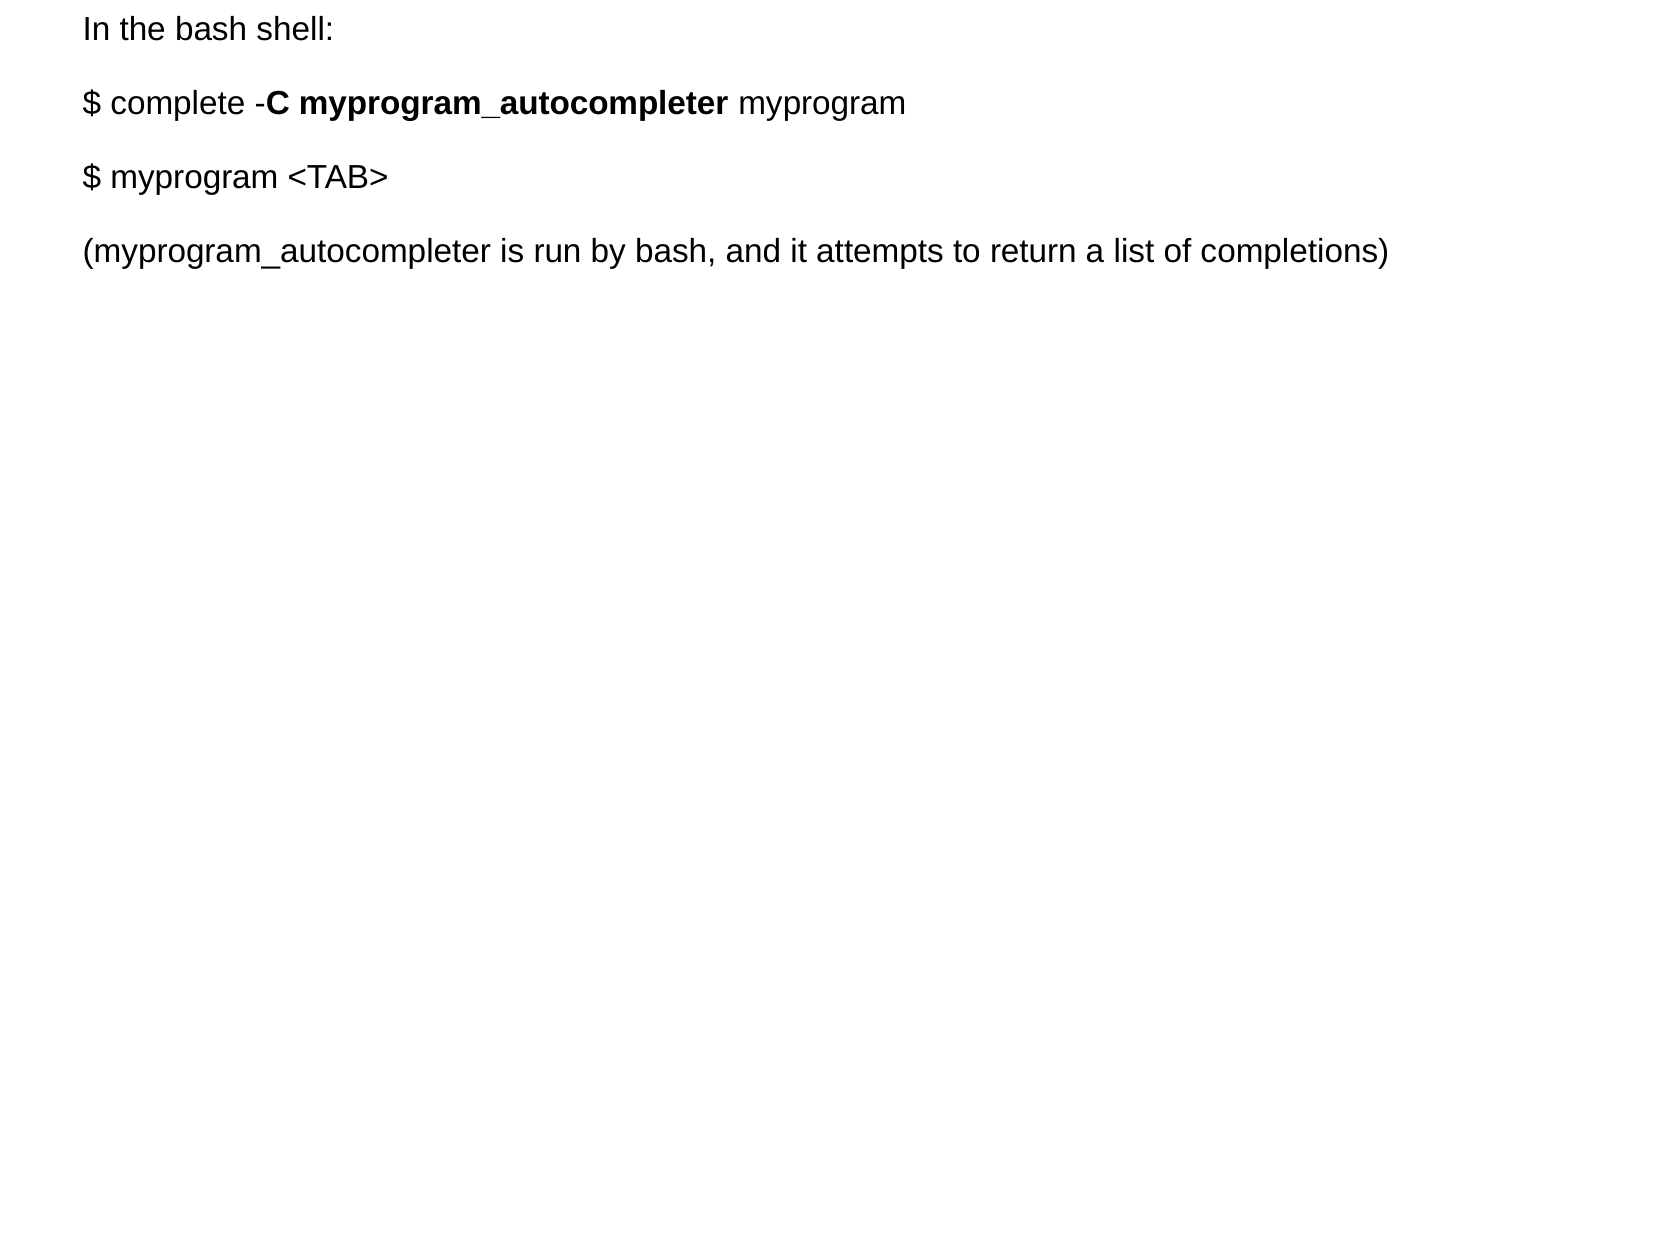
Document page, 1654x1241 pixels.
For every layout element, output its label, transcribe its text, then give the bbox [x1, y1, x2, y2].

subtitle In the bash shell: $ complete -C myprogram_autocompleter myprogram $ myprogram <TAB> (myprogram_autocompleter is run by bash, and it attempts to return a list of completions) [82, 10, 1571, 1070]
